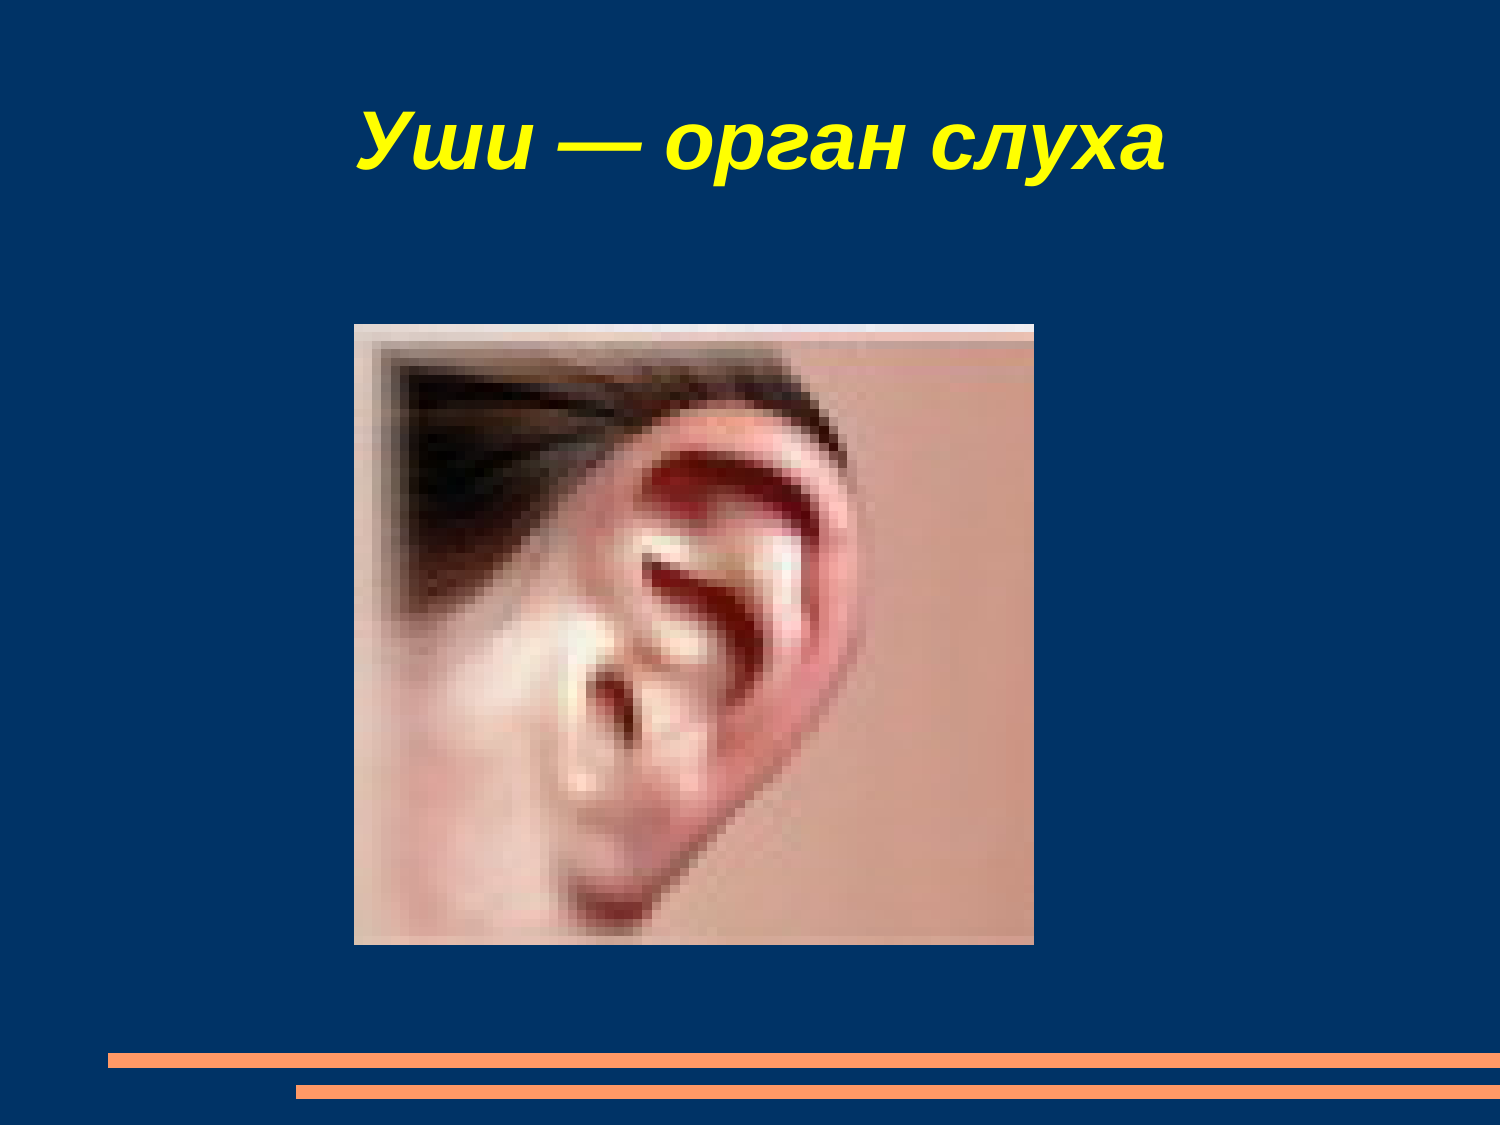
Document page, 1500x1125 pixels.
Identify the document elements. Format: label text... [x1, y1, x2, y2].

picture [354, 324, 1034, 945]
title Уши — орган слуха [354, 49, 1392, 223]
